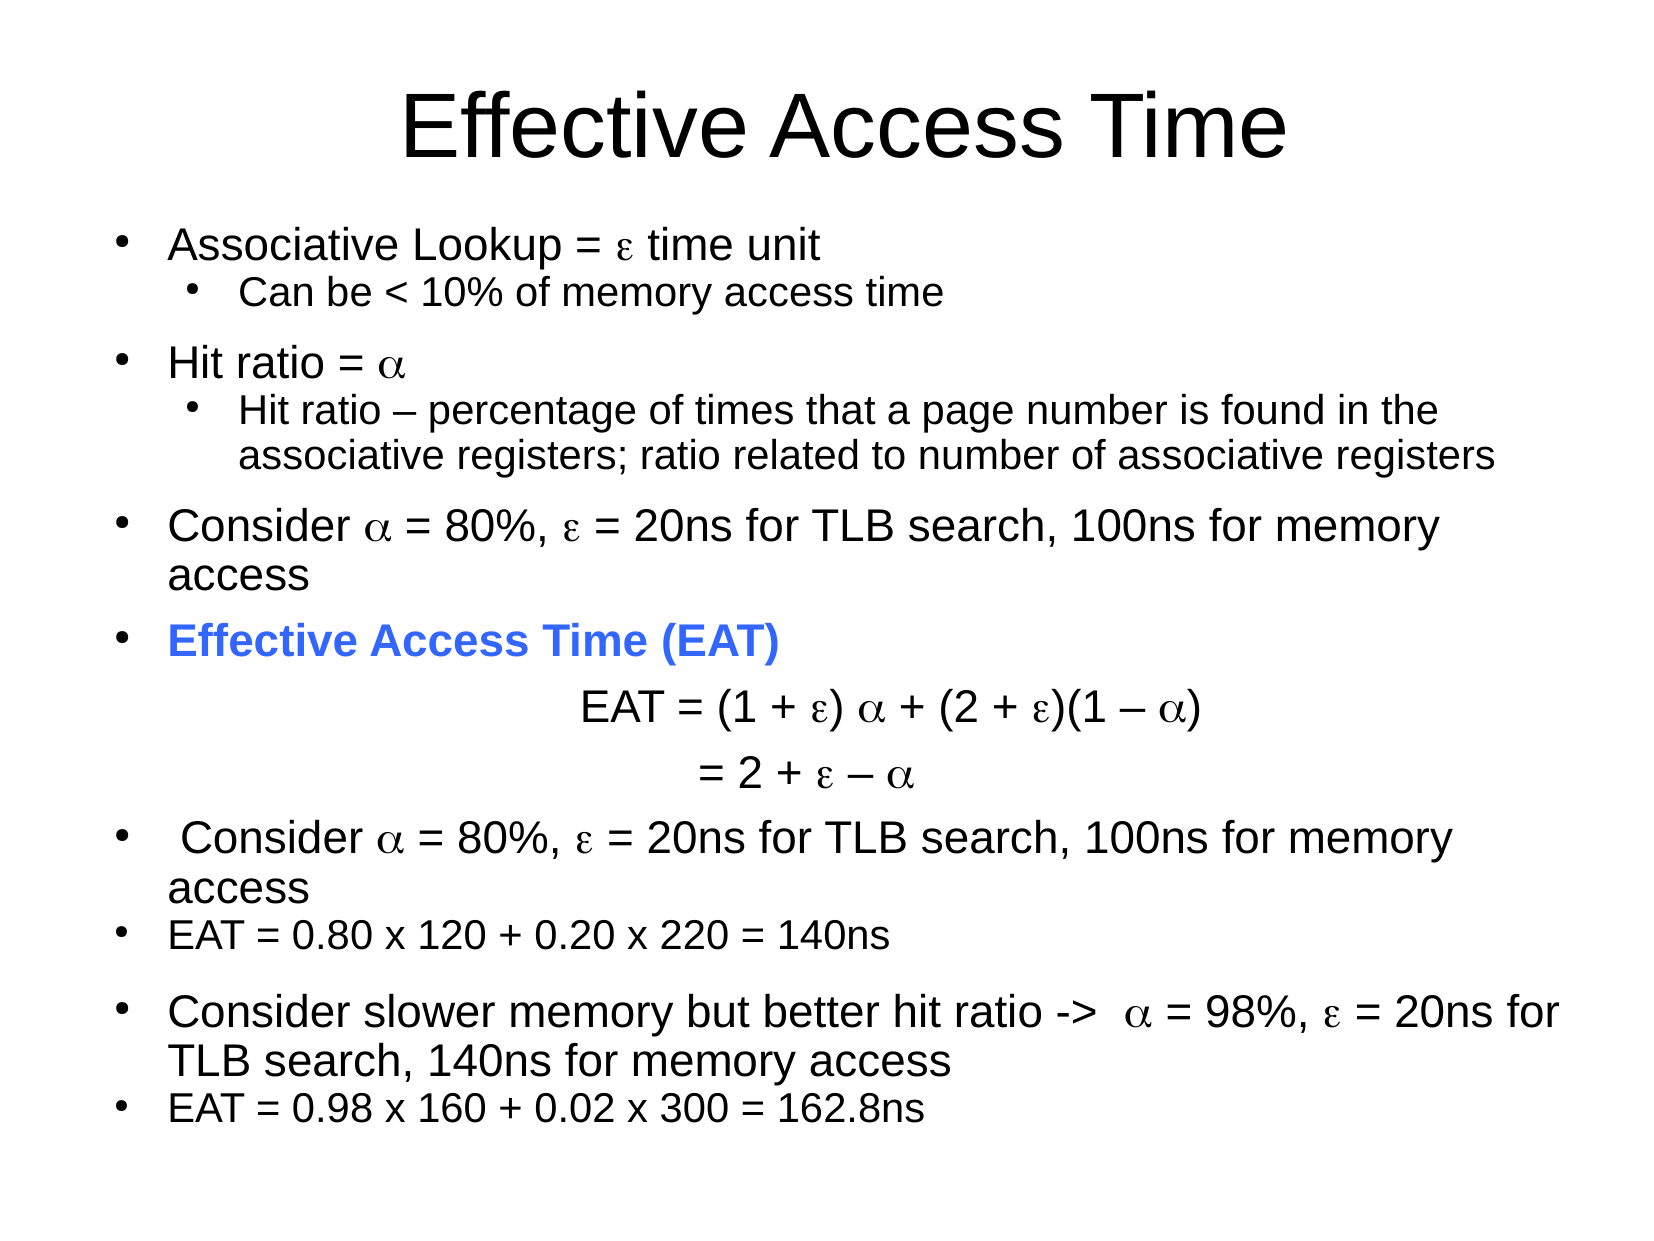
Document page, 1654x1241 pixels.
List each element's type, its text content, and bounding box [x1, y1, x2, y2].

title Effective Access Time [112, 55, 1546, 187]
list Associative Lookup =  time unit Can be < 10% of memory access time Hit ratio =  Hit ratio – percentage of times that a page number is found in the associative registers; ratio related to number of associative registers Consider  = 80%,  = 20ns for TLB search, 100ns for memory access Effective Access Time (EAT) EAT = (1 + )  + (2 + )(1 – ) = 2 +  –  Consider  = 80%,  = 20ns for TLB search, 100ns for memory access EAT = 0.80 x 120 + 0.20 x 220 = 140ns Consider slower memory but better hit ratio ->  = 98%,  = 20ns for TLB search, 140ns for memory access EAT = 0.98 x 160 + 0.02 x 300 = 162.8ns [75, 210, 1591, 1186]
